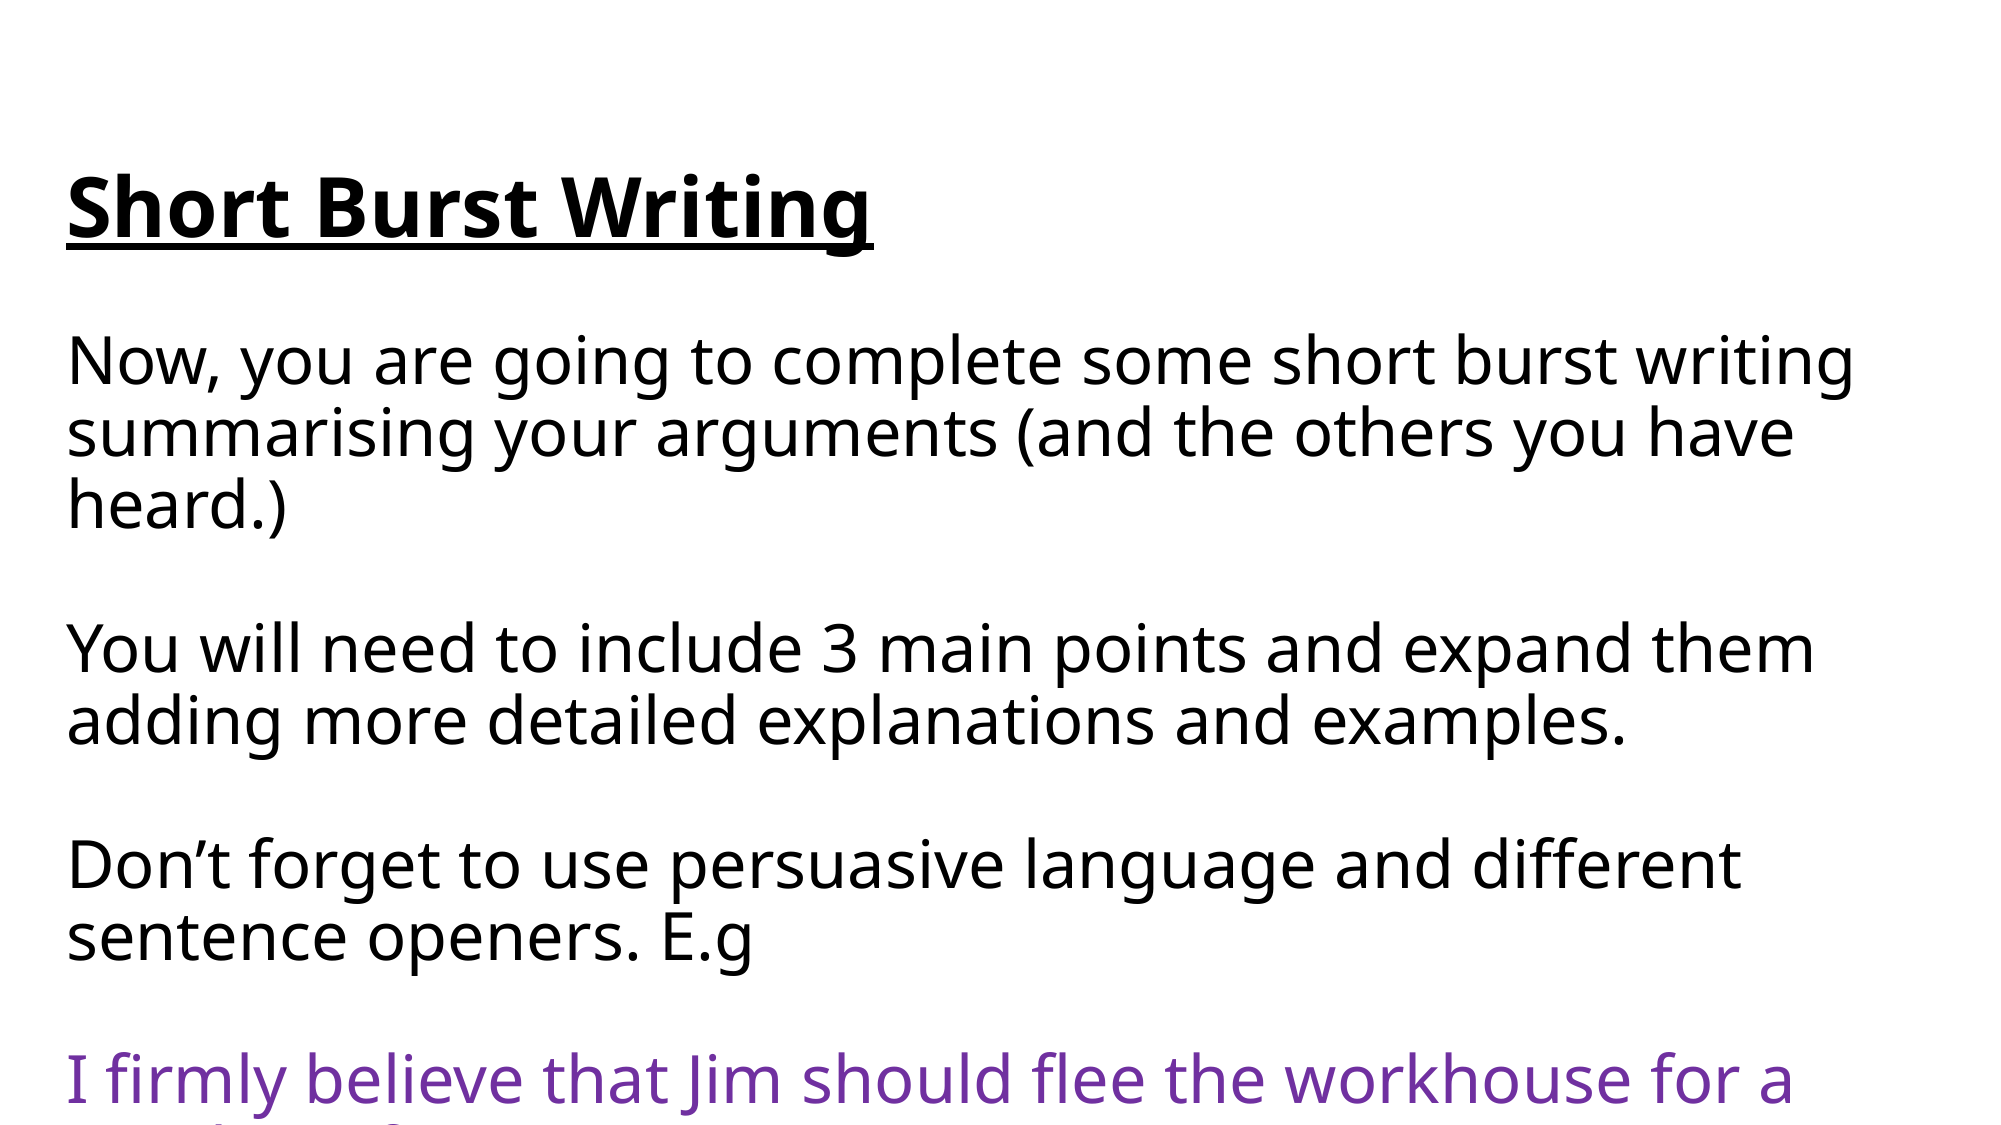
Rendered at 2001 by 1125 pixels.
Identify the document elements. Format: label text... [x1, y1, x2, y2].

title Short Burst Writing Now, you are going to complete some short burst writing summarising your arguments (and the others you have heard.) You will need to include 3 main points and expand them adding more detailed explanations and examples. Don’t forget to use persuasive language and different sentence openers. E.g I firmly believe that Jim should flee the workhouse for a number of reasons. Firstly, [51, 157, 1949, 1096]
